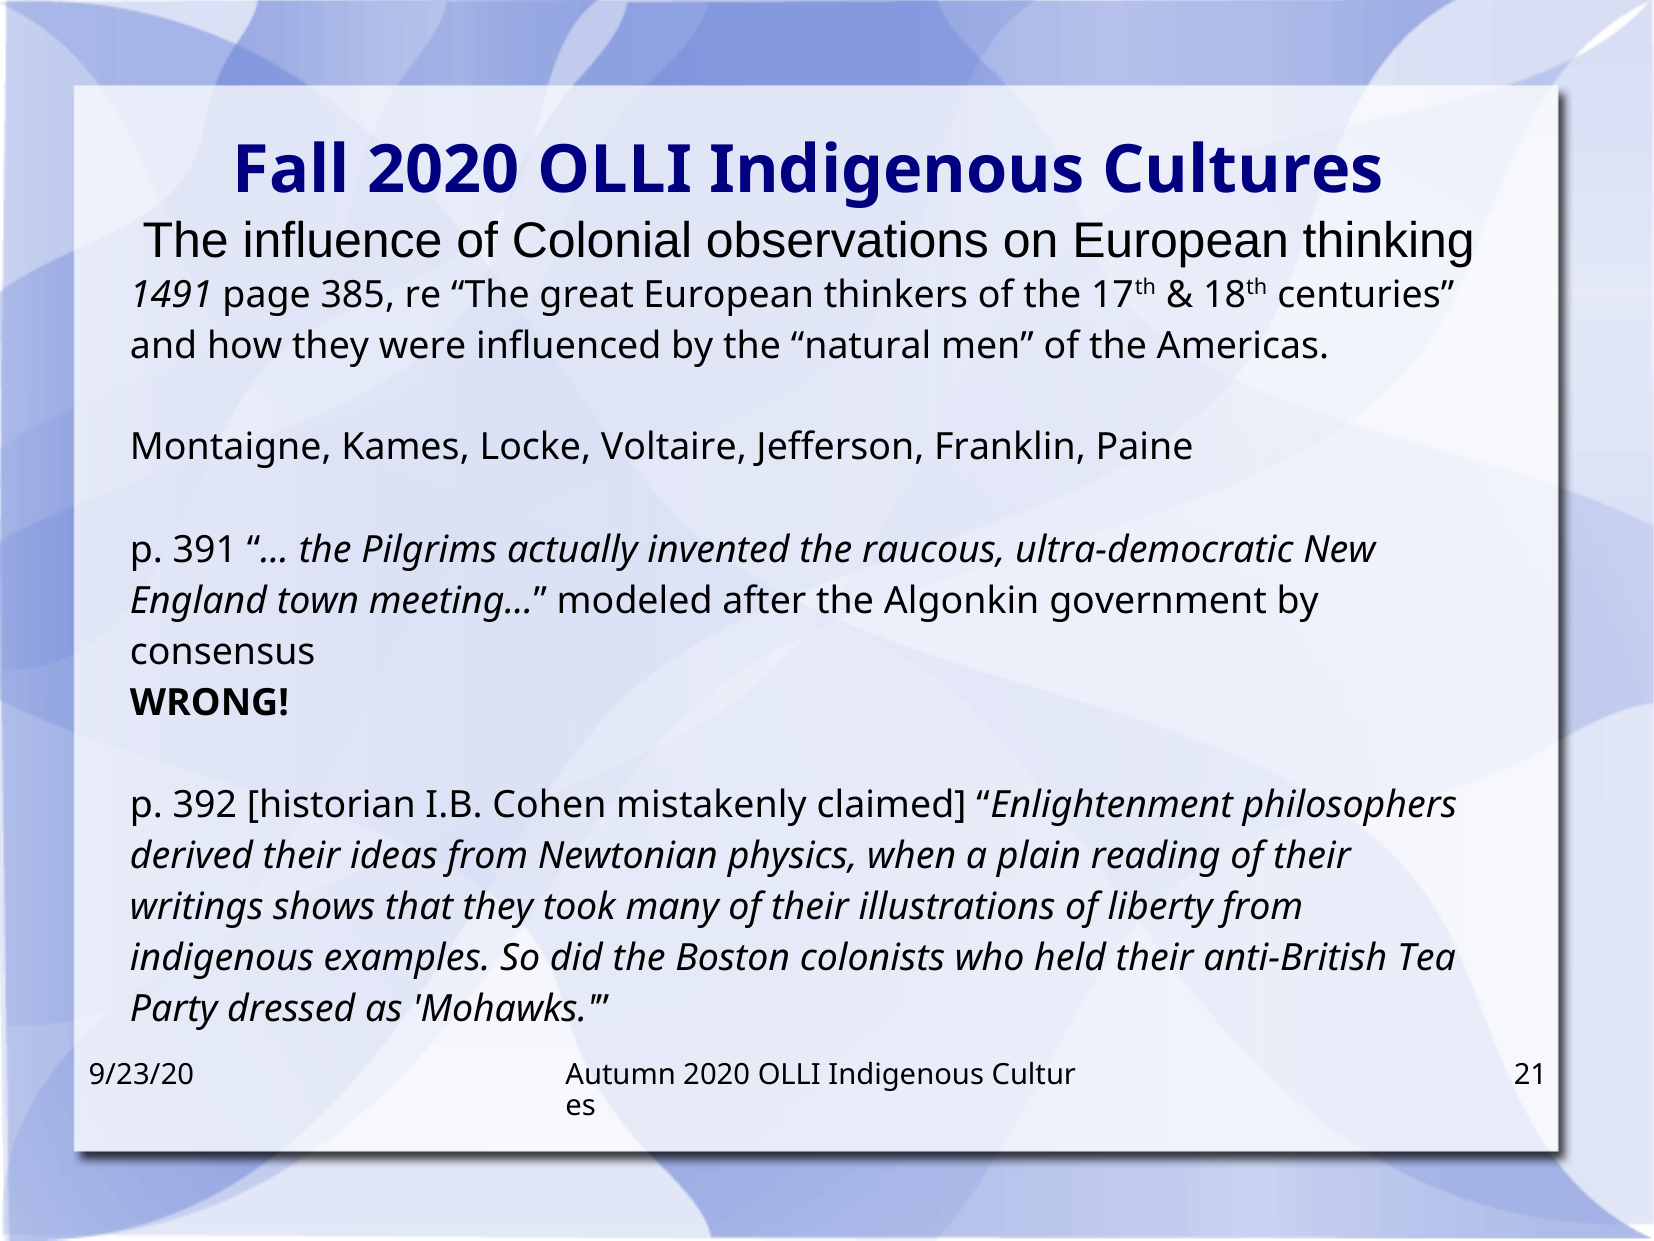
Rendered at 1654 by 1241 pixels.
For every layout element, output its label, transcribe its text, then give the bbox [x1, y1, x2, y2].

picture [0, 0, 1654, 1241]
subtitle 1491 page 385, re “The great European thinkers of the 17th & 18th centuries” and how they were influenced by the “natural men” of the Americas. Montaigne, Kames, Locke, Voltaire, Jefferson, Franklin, Paine p. 391 “... the Pilgrims actually invented the raucous, ultra-democratic New England town meeting...” modeled after the Algonkin government by consensus WRONG! p. 392 [historian I.B. Cohen mistakenly claimed] “Enlightenment philosophers derived their ideas from Newtonian physics, when a plain reading of their writings shows that they took many of their illustrations of liberty from indigenous examples. So did the Boston colonists who held their anti-British Tea Party dressed as 'Mohawks.'” [129, 287, 1489, 1012]
title Fall 2020 OLLI Indigenous Cultures The influence of Colonial observations on European thinking [82, 90, 1536, 298]
